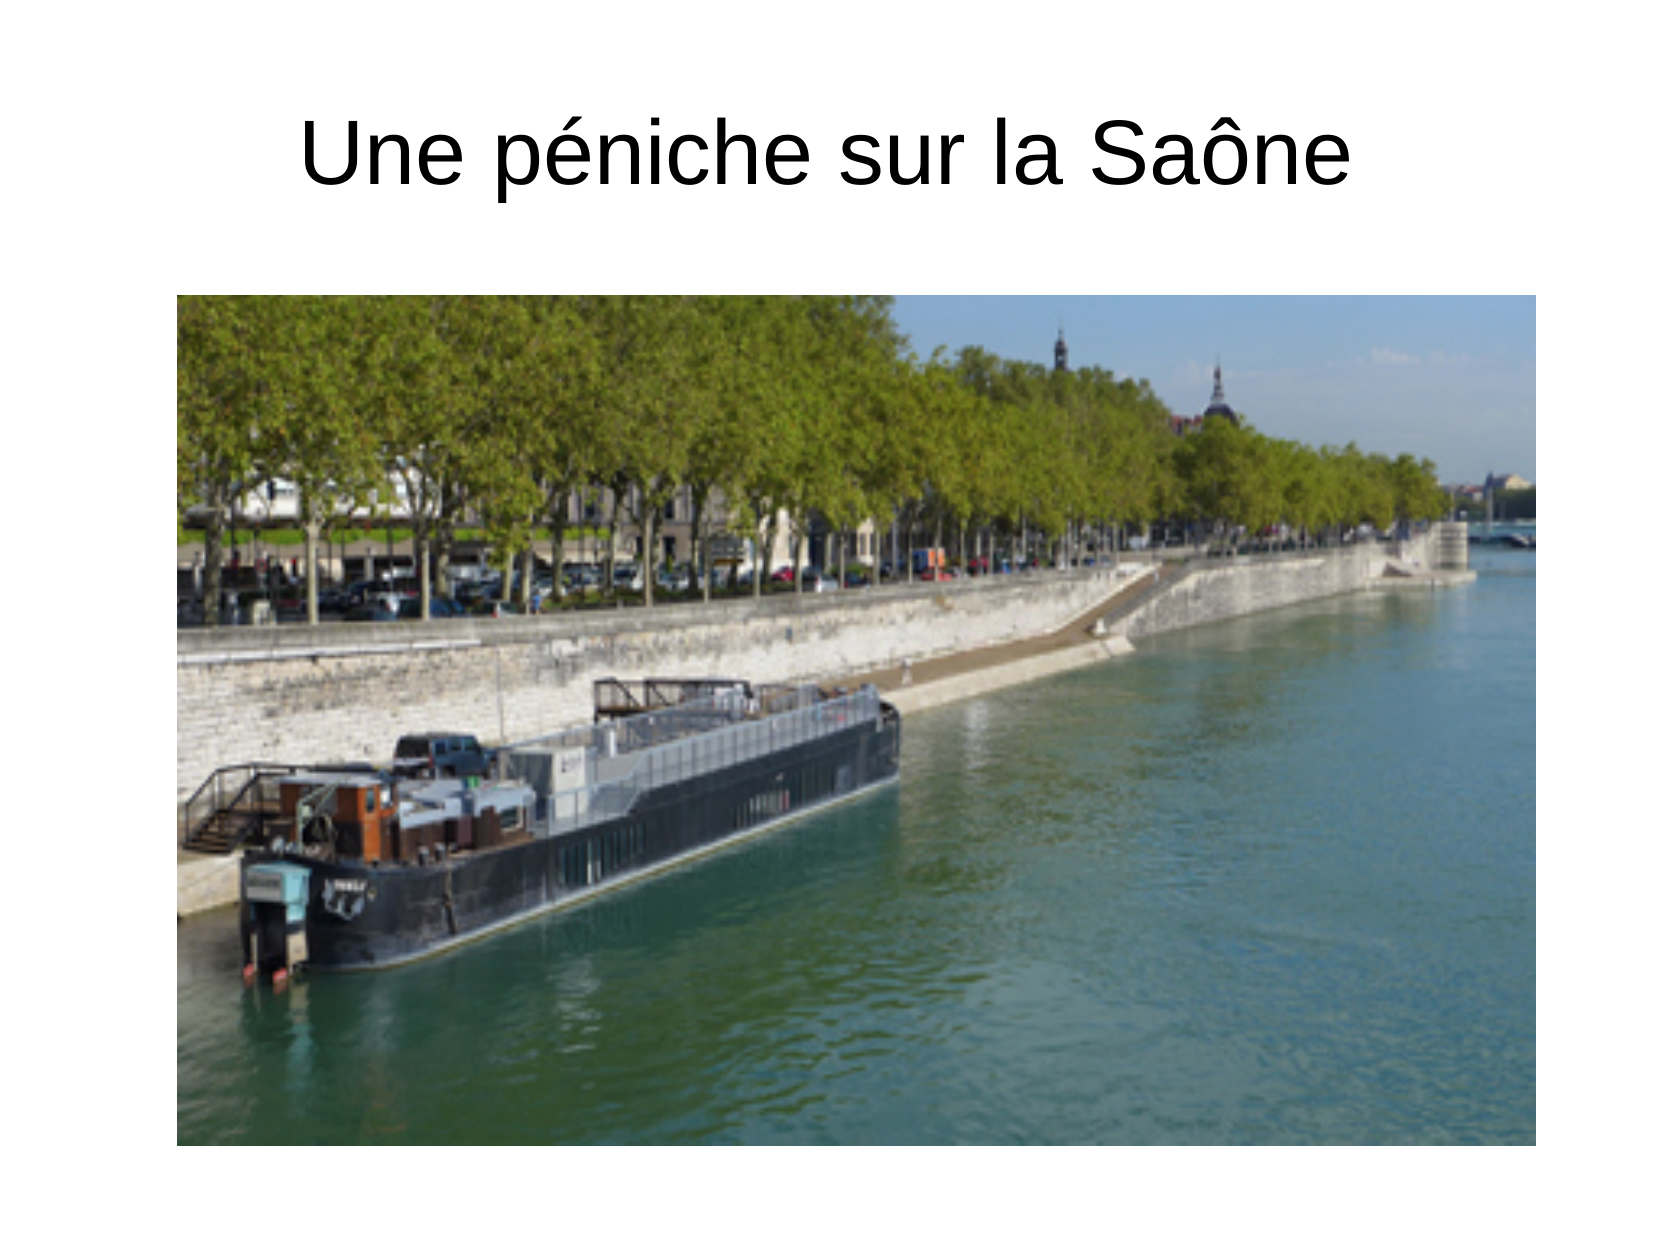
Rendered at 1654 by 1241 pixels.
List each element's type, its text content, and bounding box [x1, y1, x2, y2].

title Une péniche sur la Saône [82, 49, 1571, 257]
picture [177, 295, 1536, 1146]
